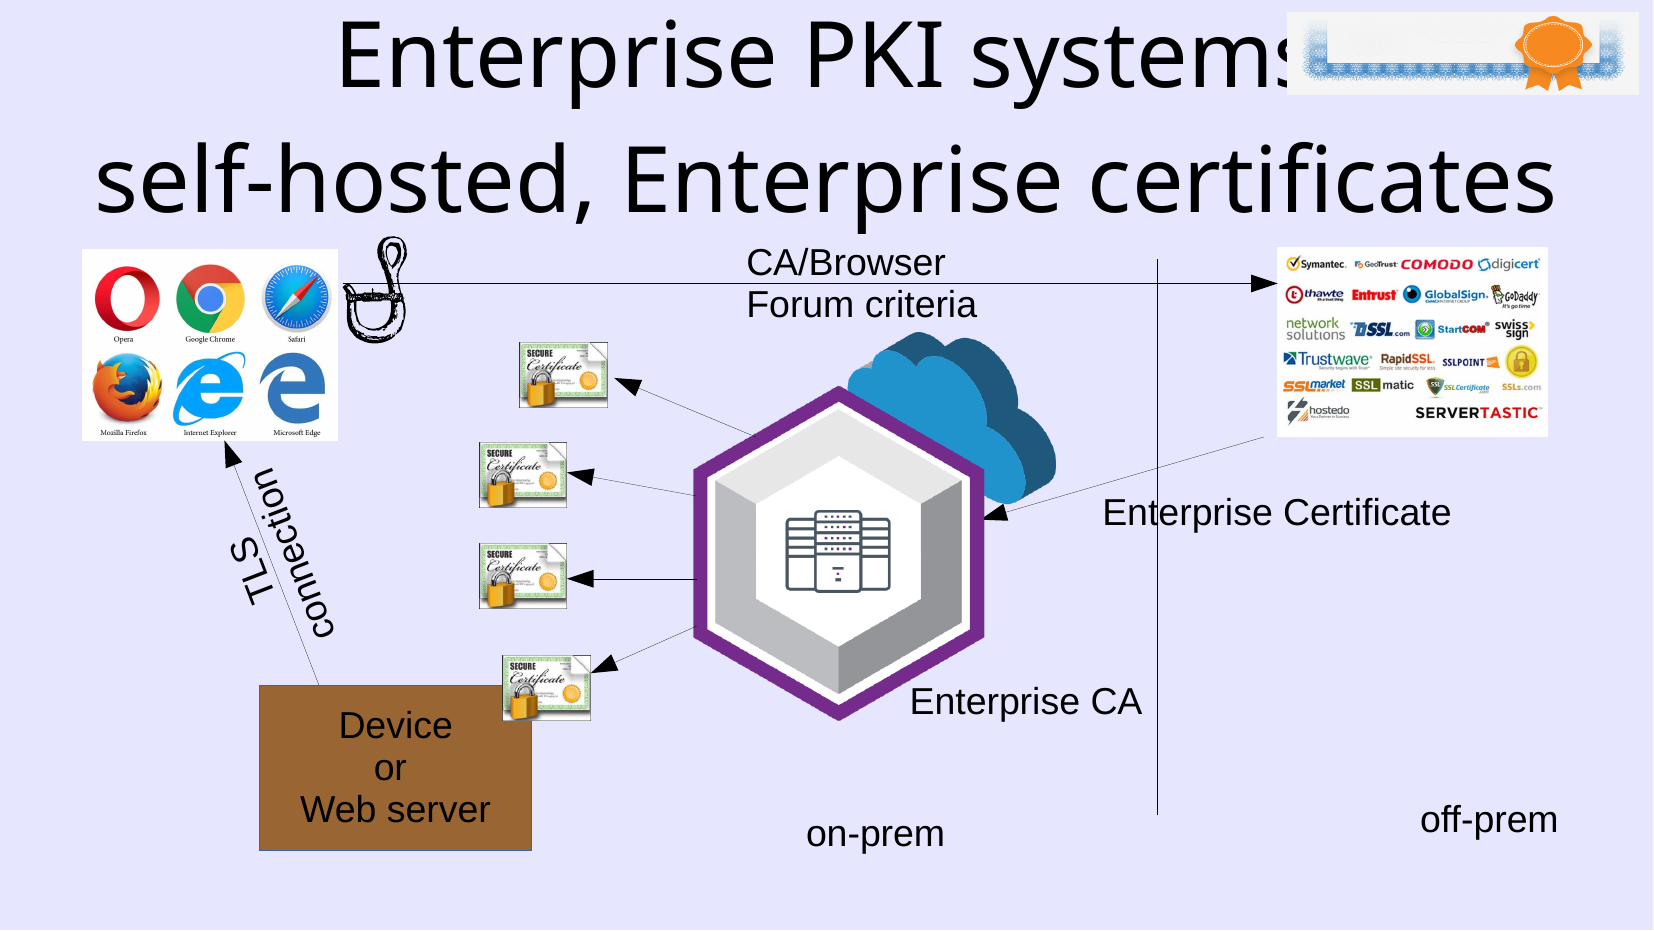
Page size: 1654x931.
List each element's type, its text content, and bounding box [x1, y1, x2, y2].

text_box CA/Browser Forum criteria [731, 233, 993, 333]
picture [502, 655, 591, 721]
picture [661, 332, 1088, 721]
text_box Enterprise Certificate [1158, 484, 1467, 542]
picture [479, 442, 567, 508]
title Enterprise PKI systems self-hosted, Enterprise certificates [82, 0, 1571, 250]
picture [1277, 247, 1548, 438]
text_box Enterprise Certificate [1087, 484, 1157, 542]
picture [1287, 12, 1639, 95]
picture [342, 236, 408, 344]
text_box Device or Web server [259, 685, 532, 851]
picture [519, 342, 608, 408]
text_box off-prem [1405, 791, 1619, 849]
picture [82, 249, 338, 441]
text_box on-prem [791, 805, 1004, 863]
picture [479, 543, 567, 609]
text_box Enterprise CA [894, 673, 1157, 731]
